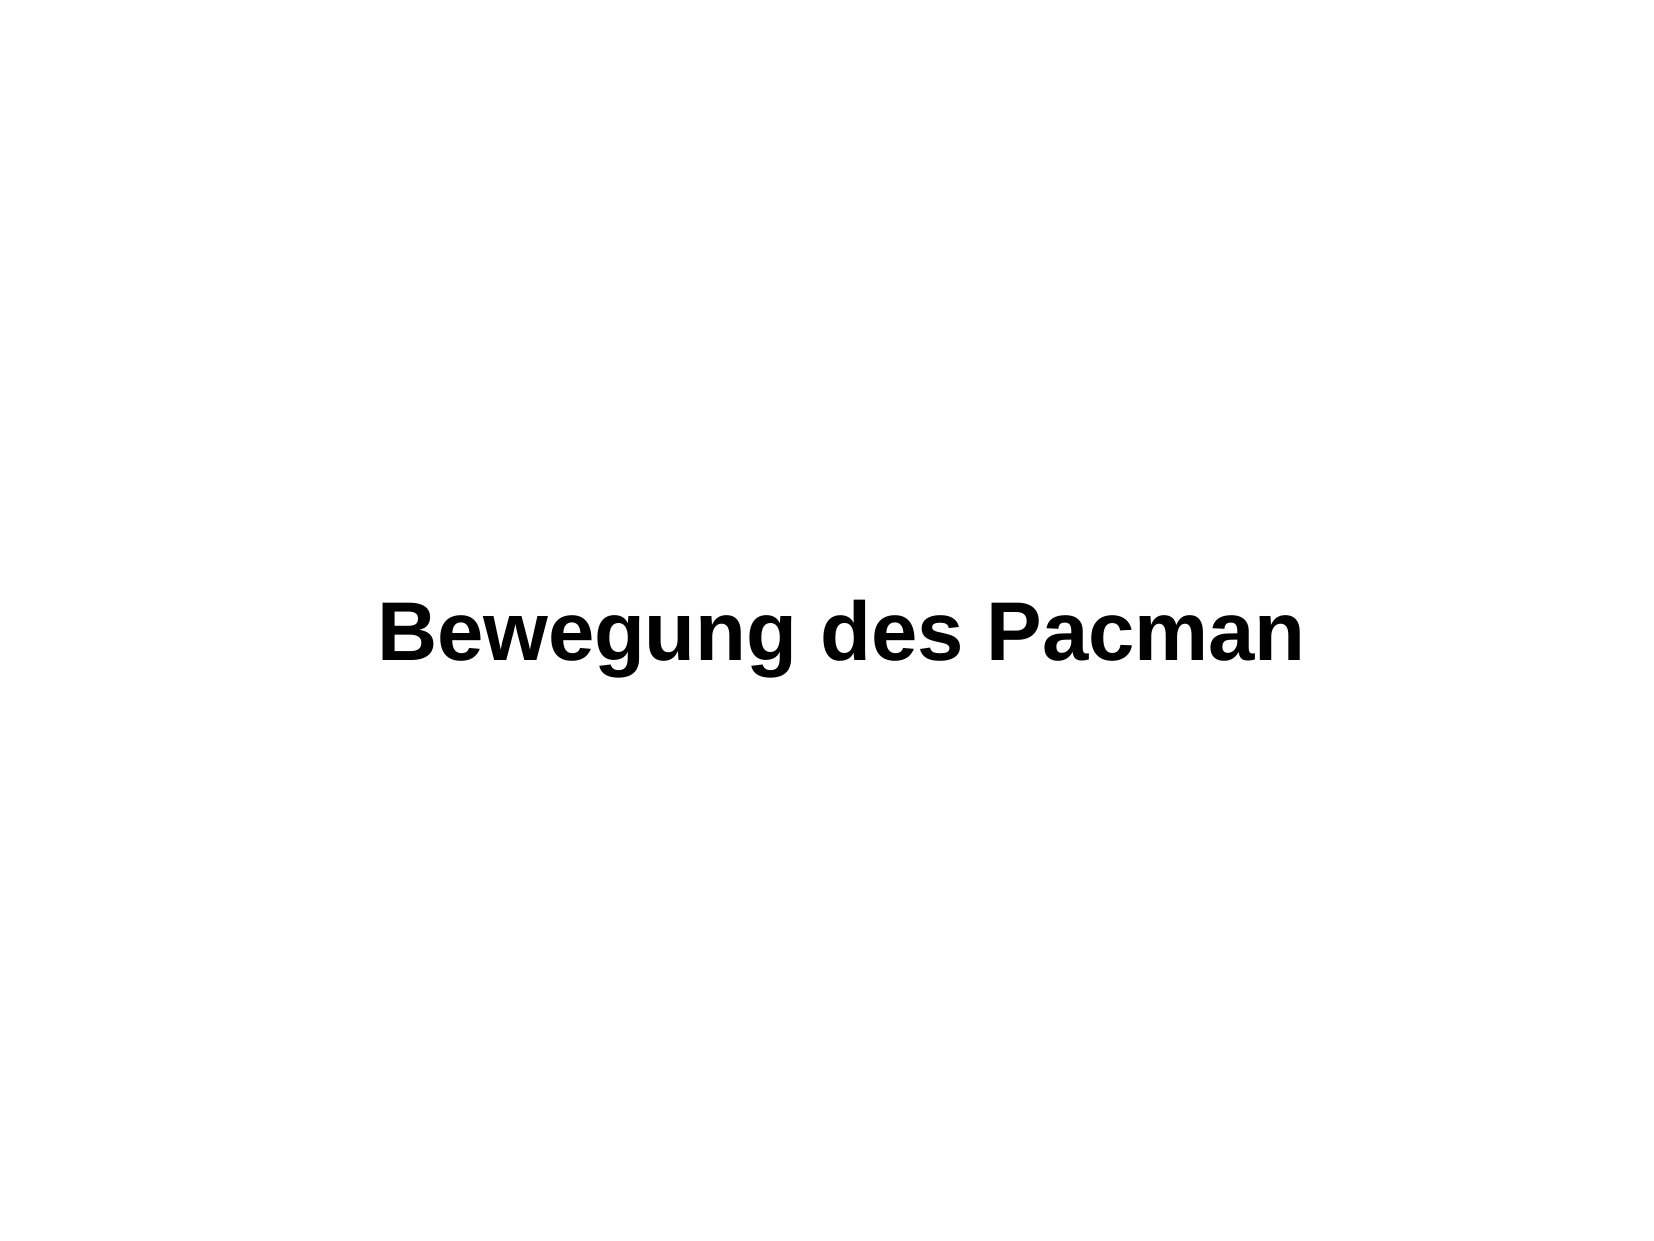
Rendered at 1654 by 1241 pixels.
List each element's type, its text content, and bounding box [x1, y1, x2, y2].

text_box Bewegung des Pacman [88, 531, 1595, 640]
